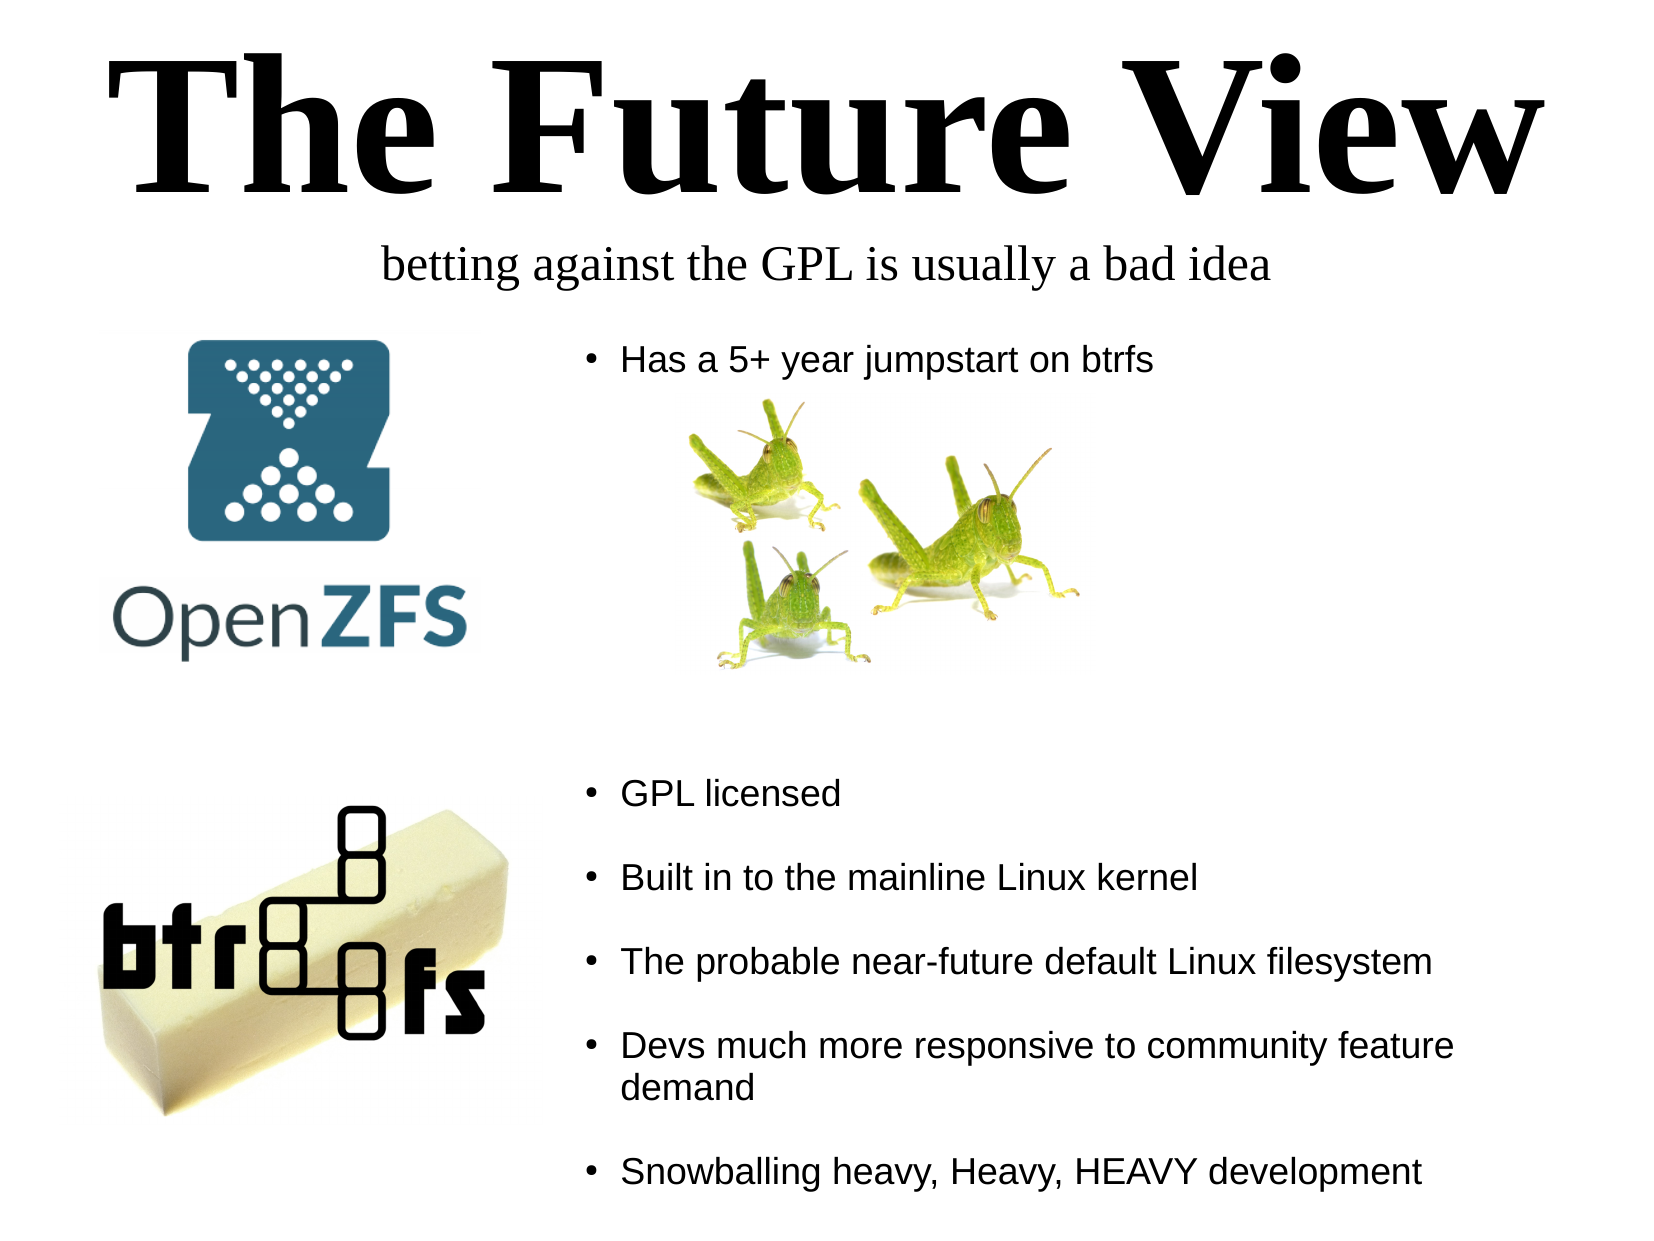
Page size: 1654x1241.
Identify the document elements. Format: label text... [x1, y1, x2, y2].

picture [99, 326, 481, 676]
title The Future View betting against the GPL is usually a bad idea [0, 14, 1654, 292]
picture [59, 796, 543, 1125]
picture [675, 393, 1096, 676]
table_header Has a 5+ year jumpstart on btrfs [570, 331, 1585, 721]
table_header GPL licensed Built in to the mainline Linux kernel The probable near-future default Linux filesystem Devs much more responsive to community feature demand Snowballing heavy, Heavy, HEAVY development [570, 765, 1585, 1200]
